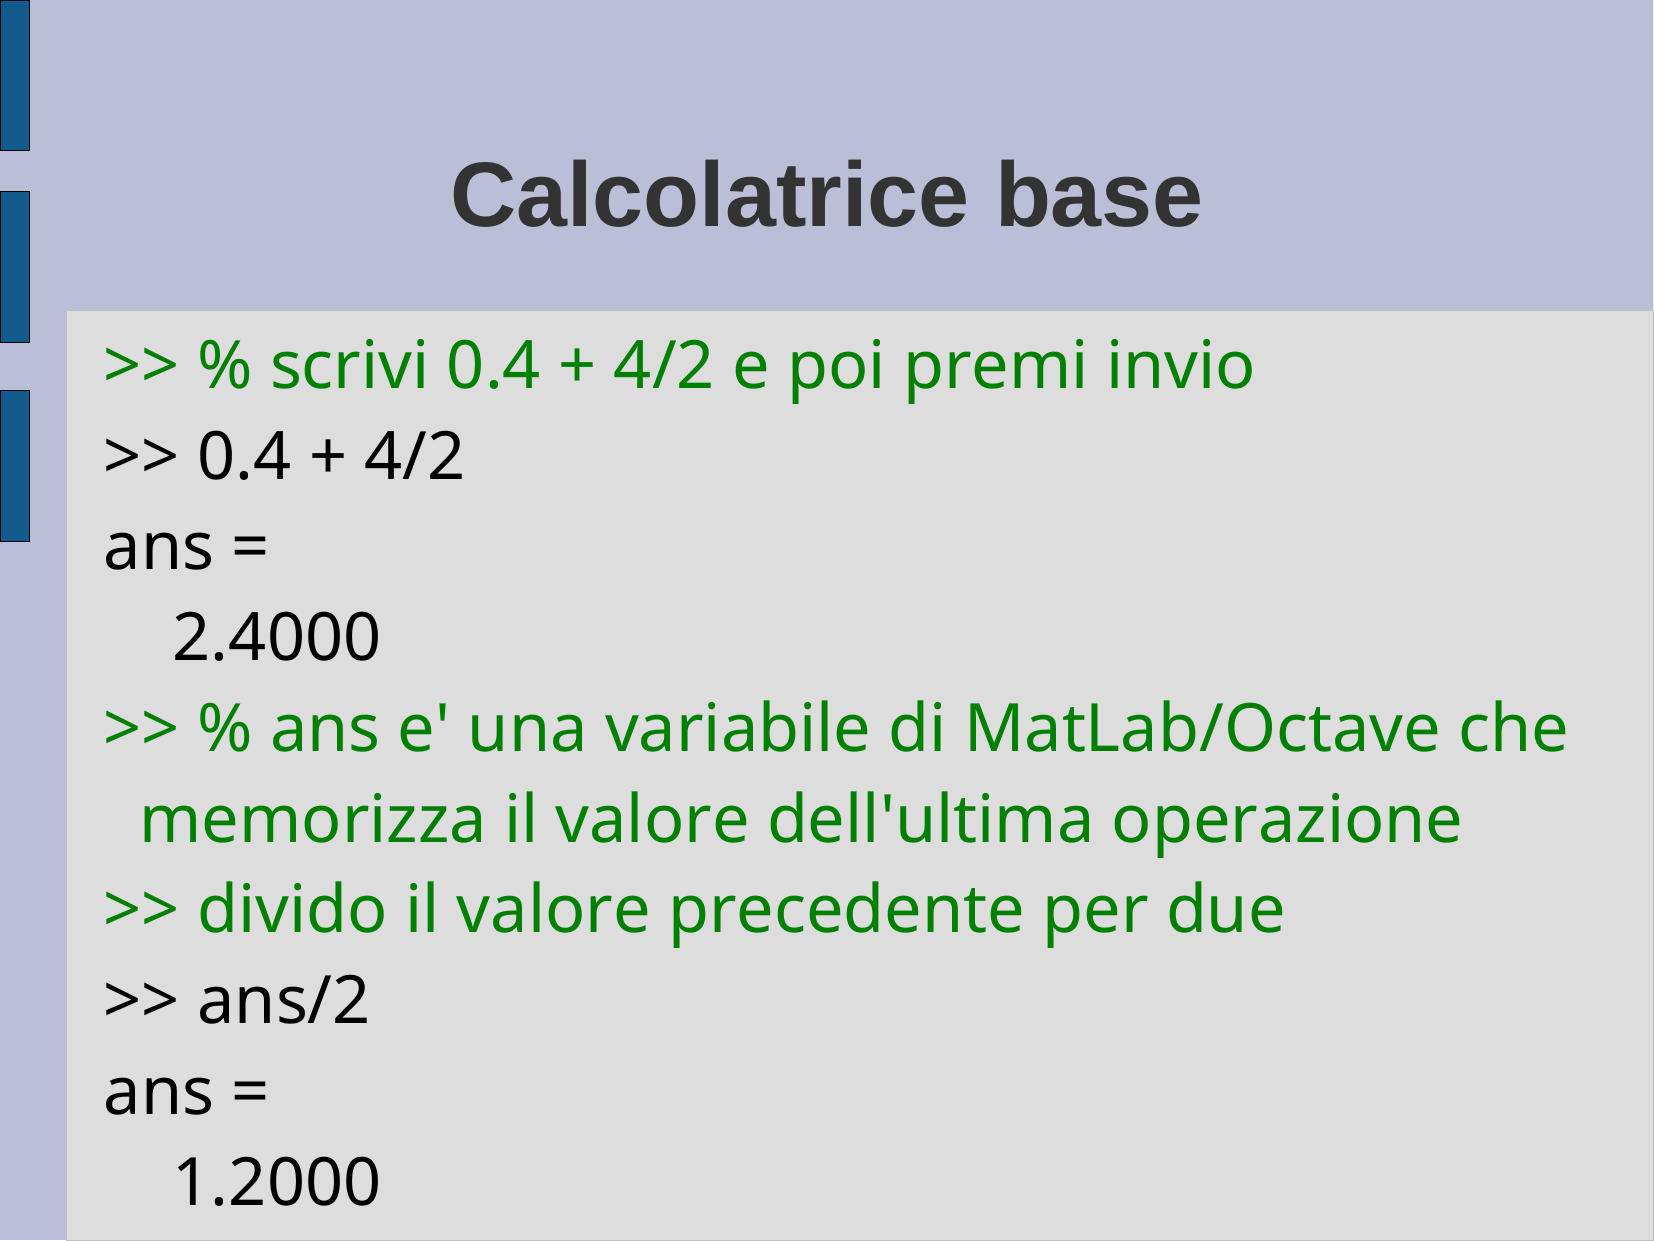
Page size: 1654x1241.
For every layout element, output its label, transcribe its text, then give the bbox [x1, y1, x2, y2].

title Calcolatrice base [121, 91, 1534, 299]
subtitle >> % scrivi 0.4 + 4/2 e poi premi invio >> 0.4 + 4/2 ans = 2.4000 >> % ans e' una variabile di MatLab/Octave che memorizza il valore dell'ultima operazione >> divido il valore precedente per due >> ans/2 ans = 1.2000 [68, 325, 1625, 1217]
